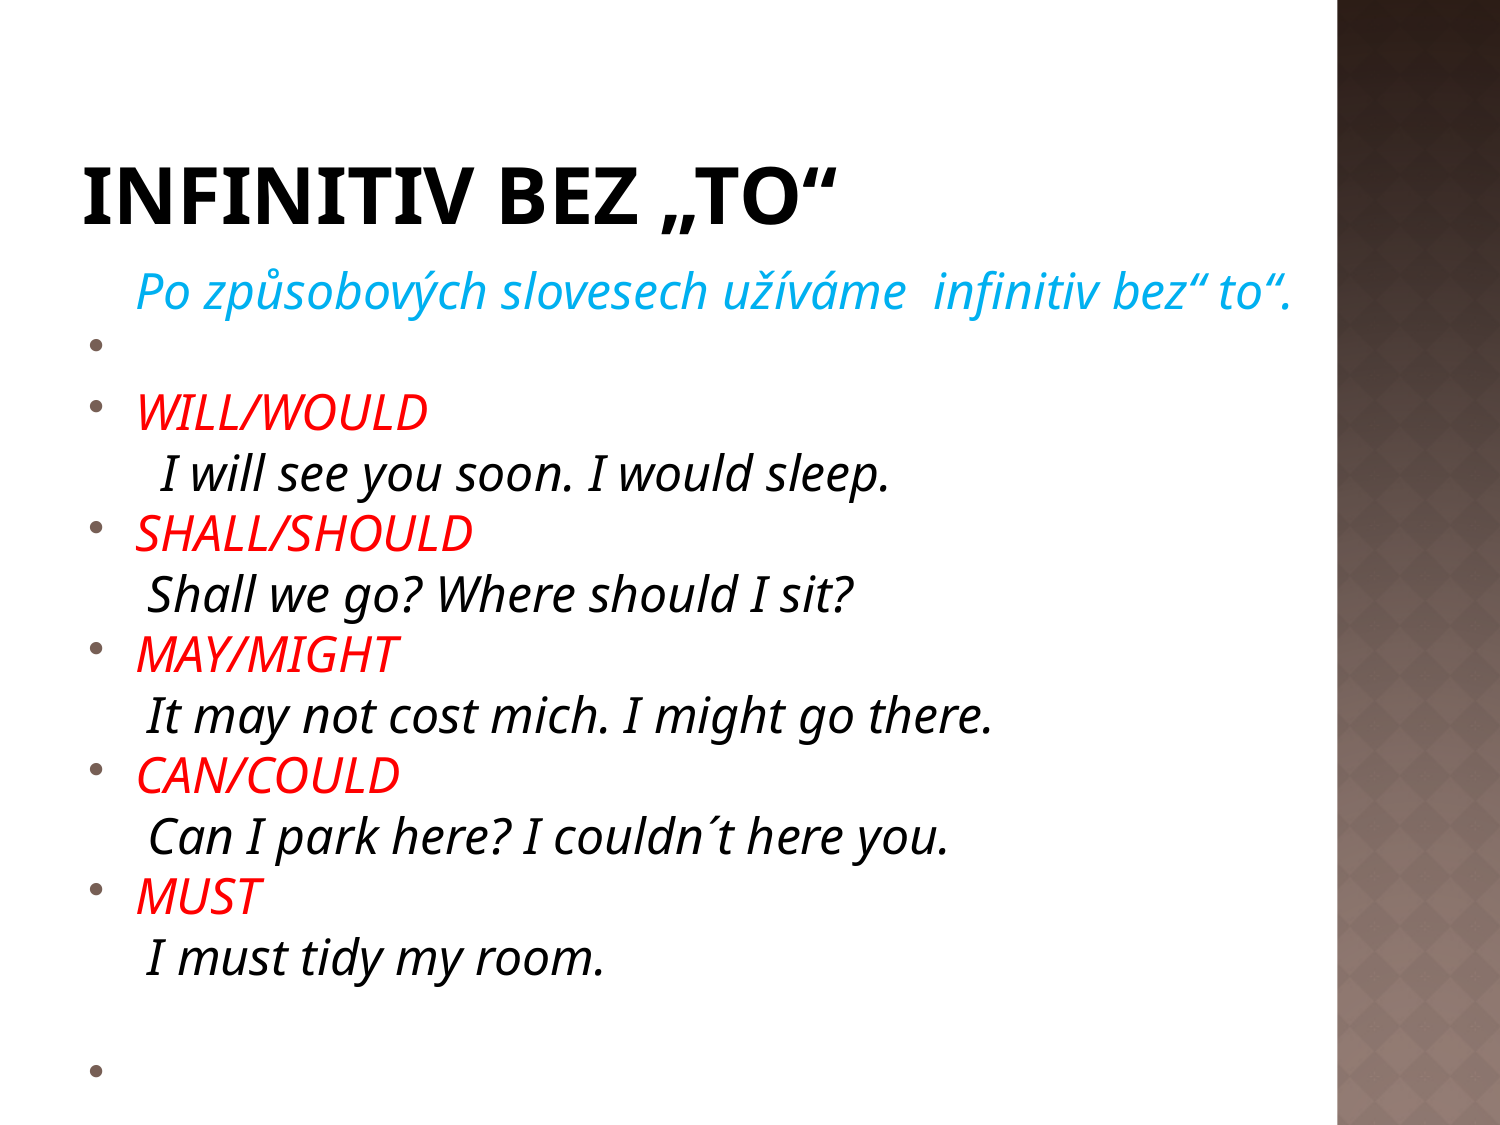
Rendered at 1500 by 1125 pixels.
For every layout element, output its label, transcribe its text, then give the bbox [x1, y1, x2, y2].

title INFINITIV BEZ „TO“ [75, 52, 1263, 240]
list Po způsobových slovesech užíváme infinitiv bez“ to“. WILL/WOULD I will see you soon. I would sleep. SHALL/SHOULD Shall we go? Where should I sit? MAY/MIGHT It may not cost mich. I might go there. CAN/COULD Can I park here? I couldn´t here you. MUST I must tidy my room. [75, 264, 1329, 1060]
